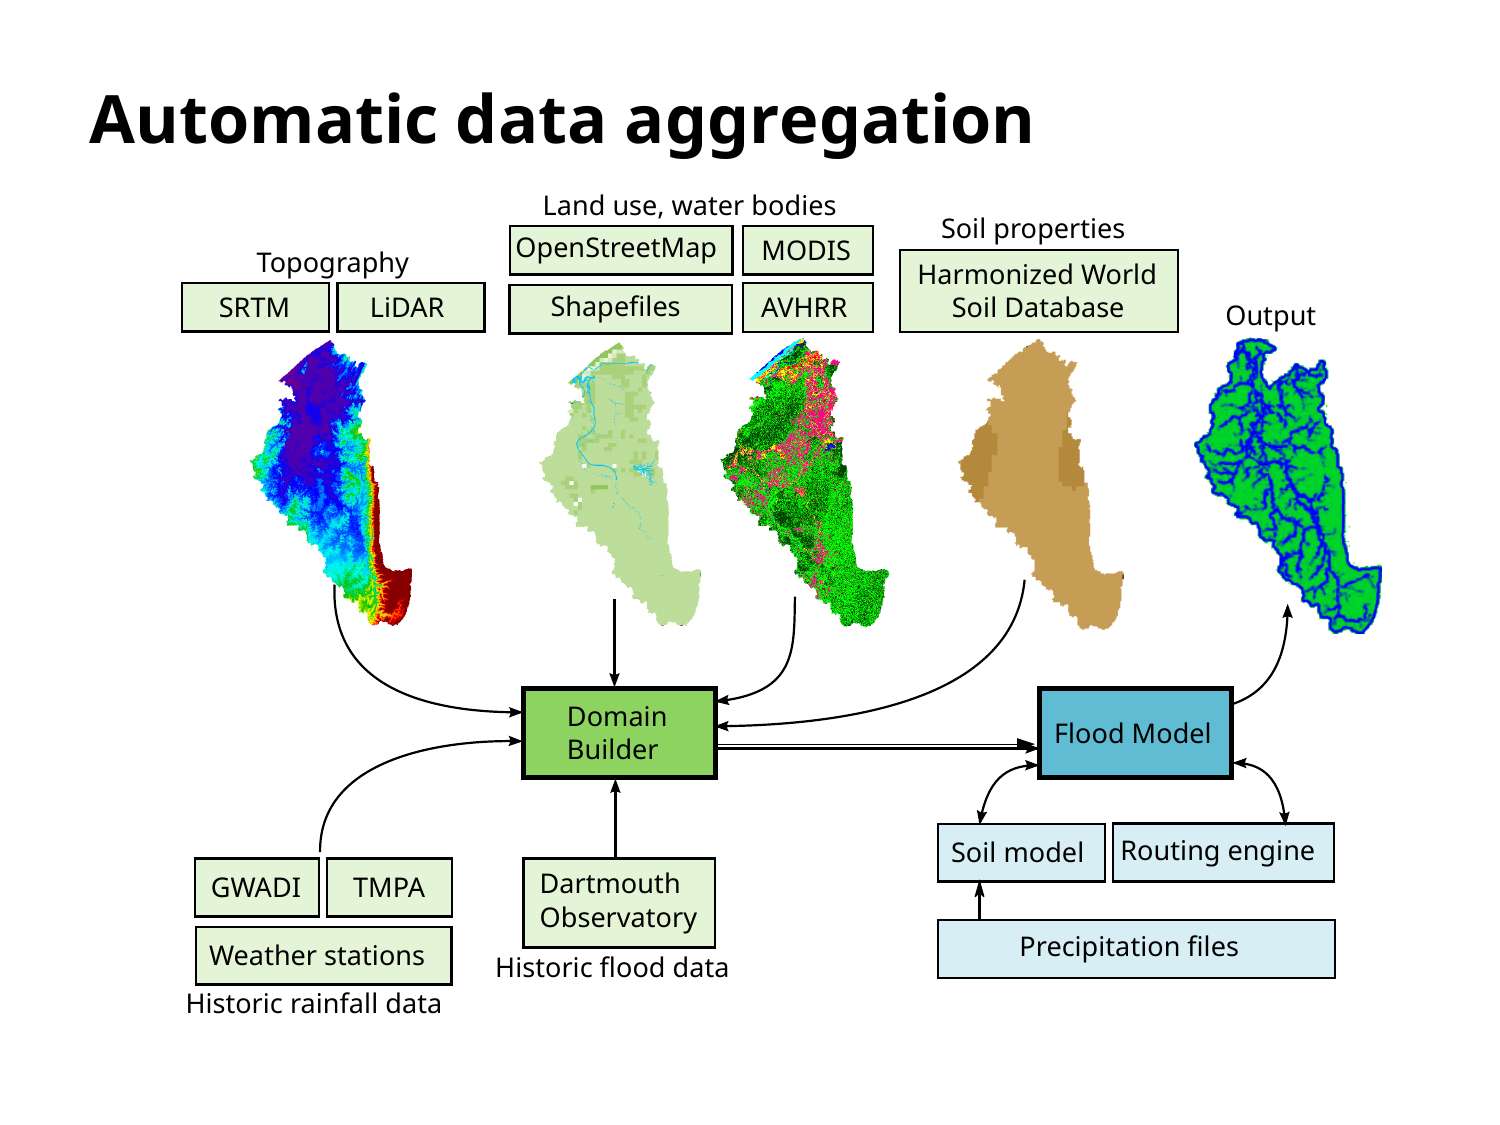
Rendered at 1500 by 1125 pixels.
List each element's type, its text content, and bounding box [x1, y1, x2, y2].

picture [179, 191, 1387, 1022]
text_box Automatic data aggregation [75, 68, 1426, 190]
